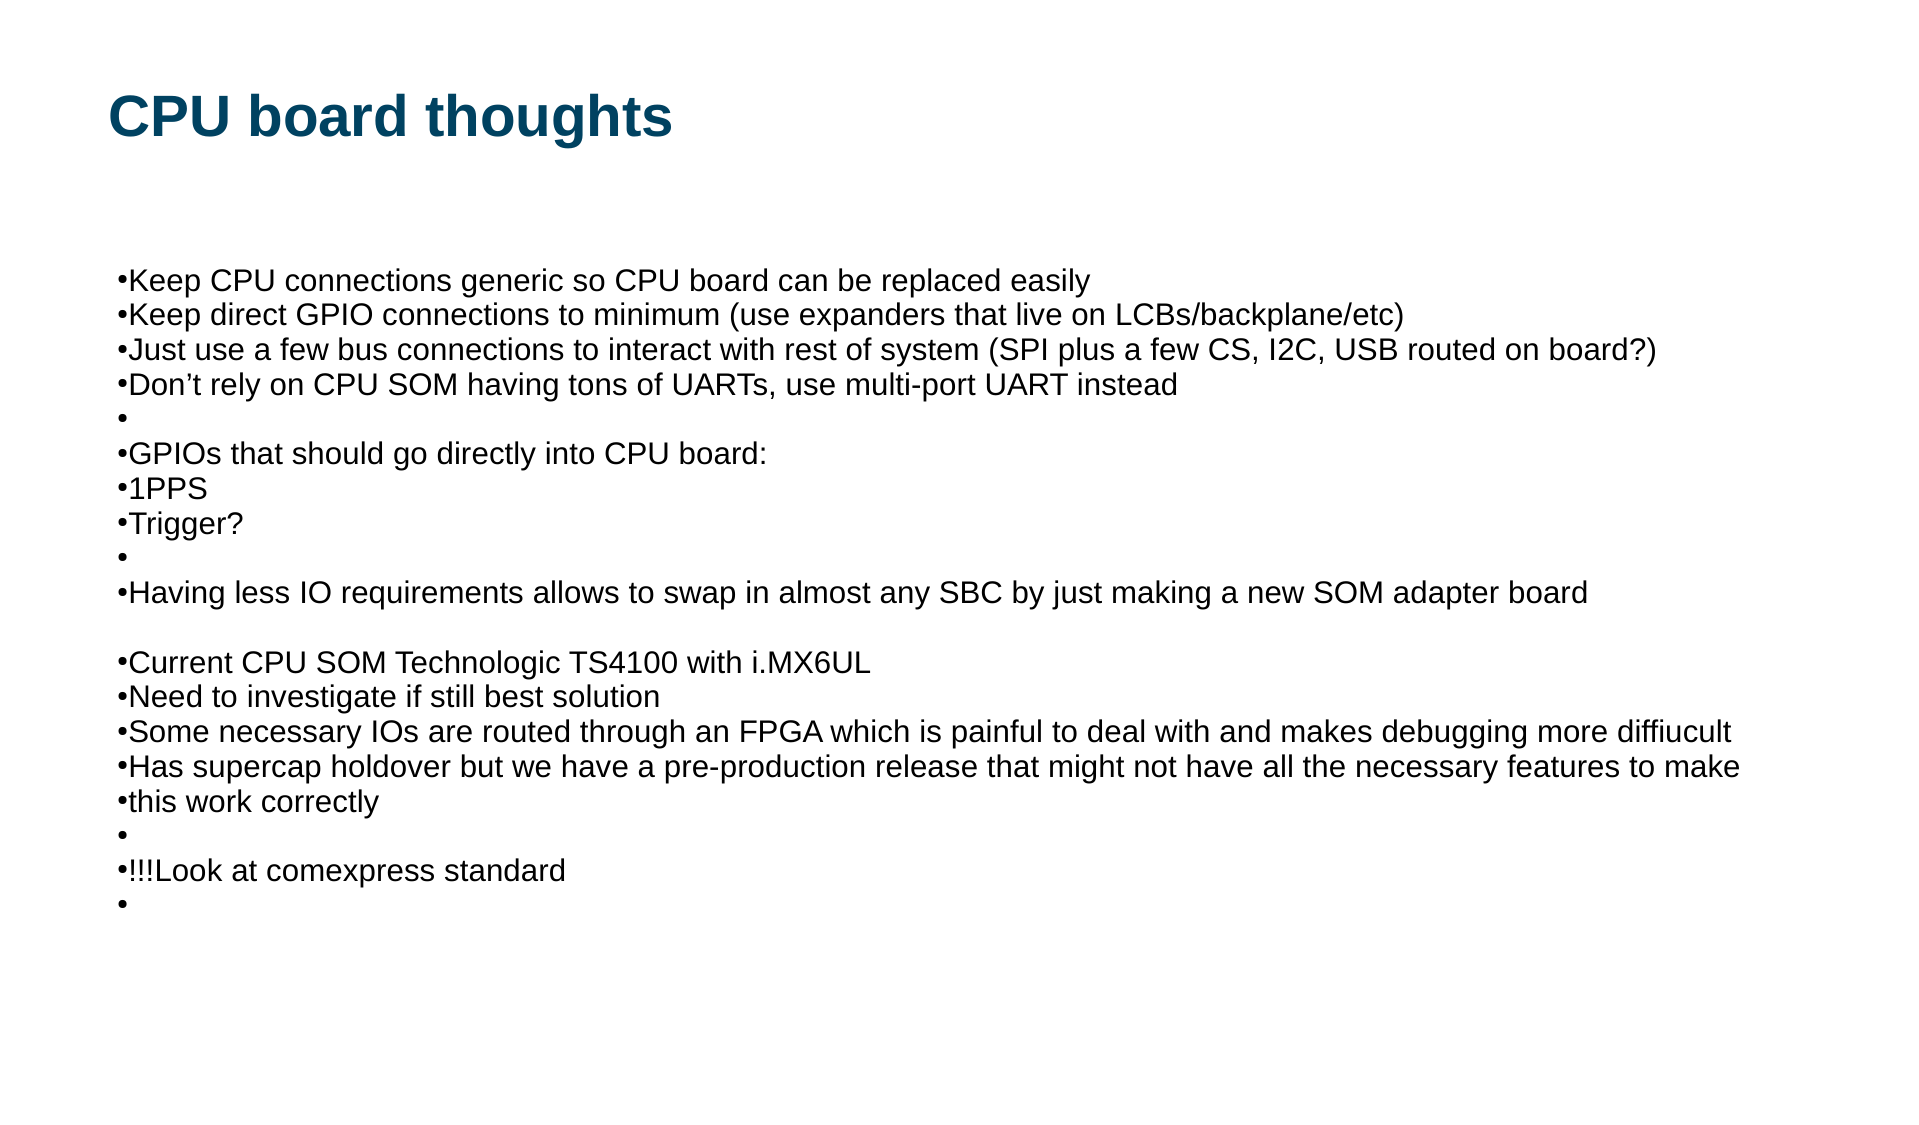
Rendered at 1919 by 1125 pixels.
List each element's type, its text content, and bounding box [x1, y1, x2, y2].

text_box Keep CPU connections generic so CPU board can be replaced easily Keep direct GPIO connections to minimum (use expanders that live on LCBs/backplane/etc) Just use a few bus connections to interact with rest of system (SPI plus a few CS, I2C, USB routed on board?) Don’t rely on CPU SOM having tons of UARTs, use multi-port UART instead GPIOs that should go directly into CPU board: 1PPS Trigger? Having less IO requirements allows to swap in almost any SBC by just making a new SOM adapter board Current CPU SOM Technologic TS4100 with i.MX6UL Need to investigate if still best solution Some necessary IOs are routed through an FPGA which is painful to deal with and makes debugging more diffiucult Has supercap holdover but we have a pre-production release that might not have all the necessary features to make this work correctly !!!Look at comexpress standard [102, 220, 1819, 931]
title CPU board thoughts [93, 59, 1820, 177]
